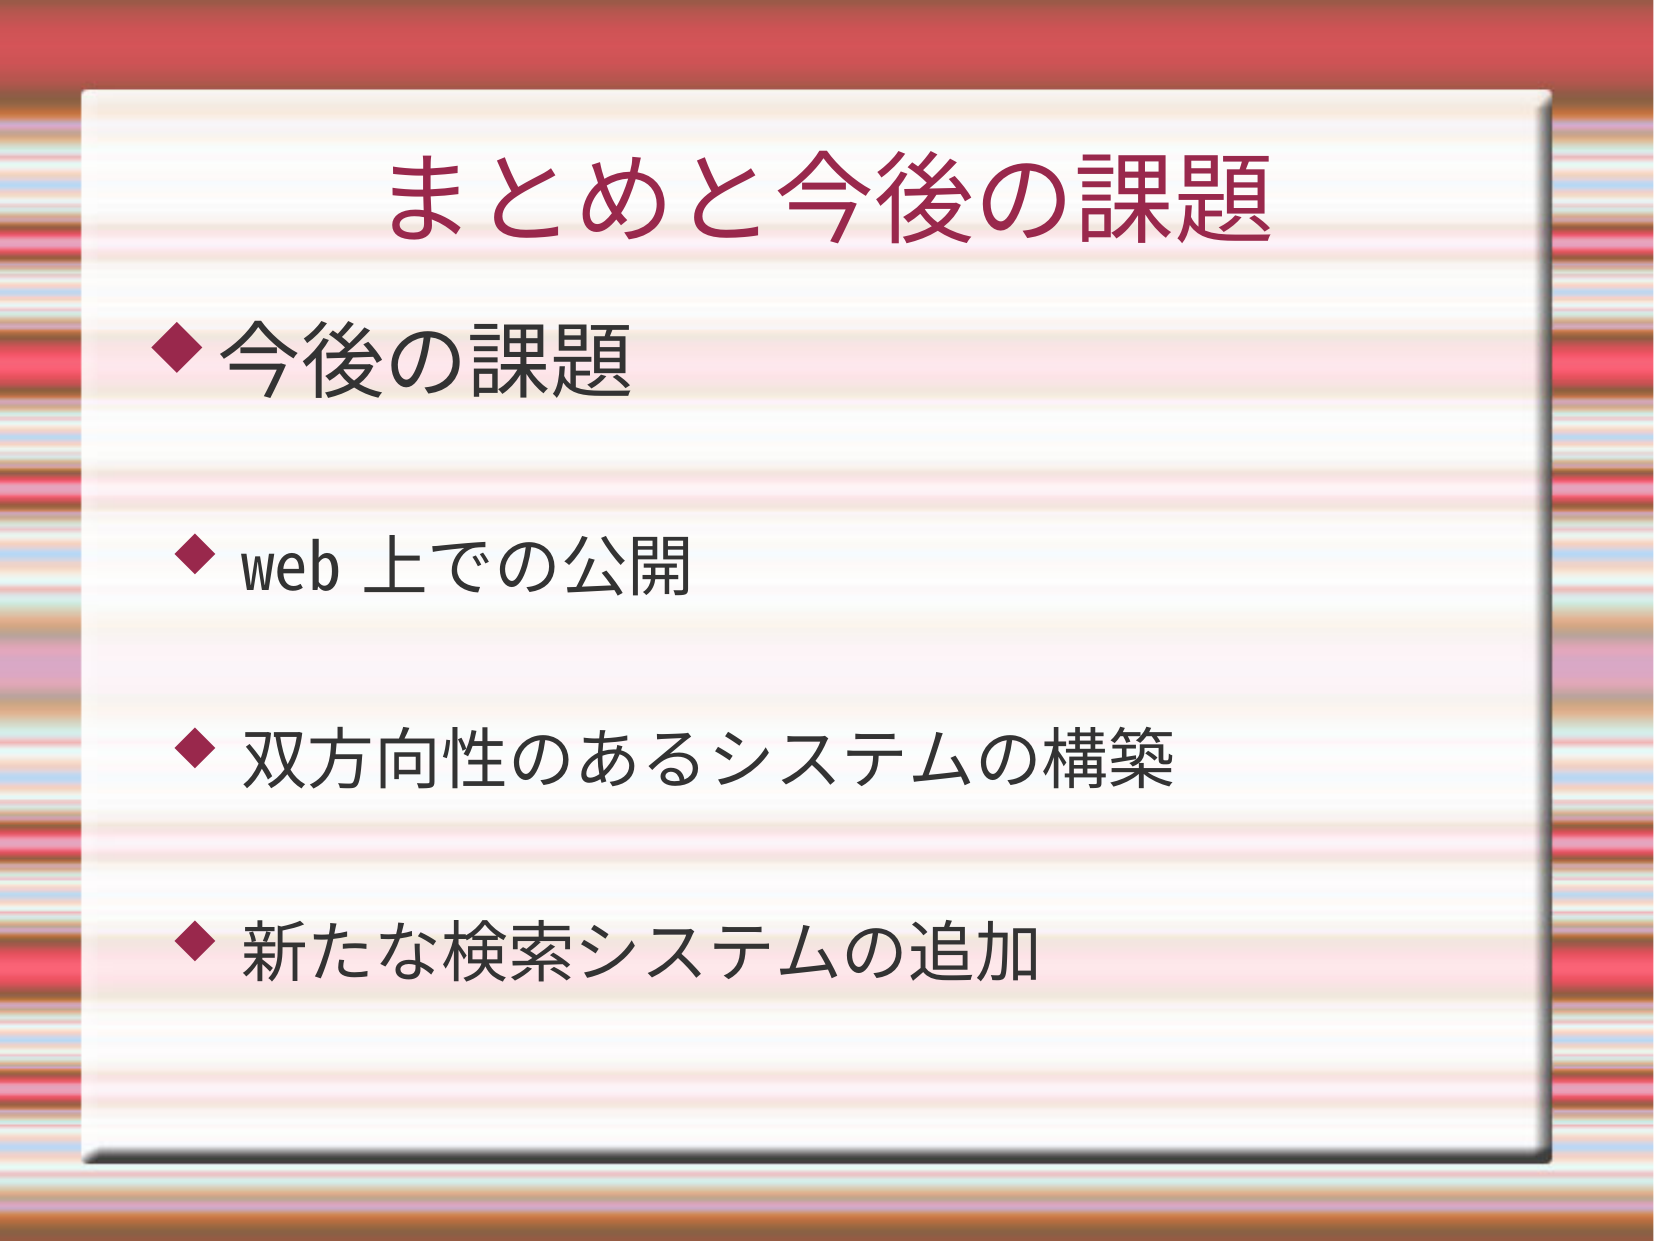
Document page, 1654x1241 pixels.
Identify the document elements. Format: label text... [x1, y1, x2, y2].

title まとめと今後の課題 [118, 117, 1531, 266]
list 今後の課題 web上での公開 双方向性のあるシステムの構築 新たな検索システムの追加 [134, 295, 1516, 1133]
picture [0, 0, 1654, 1241]
